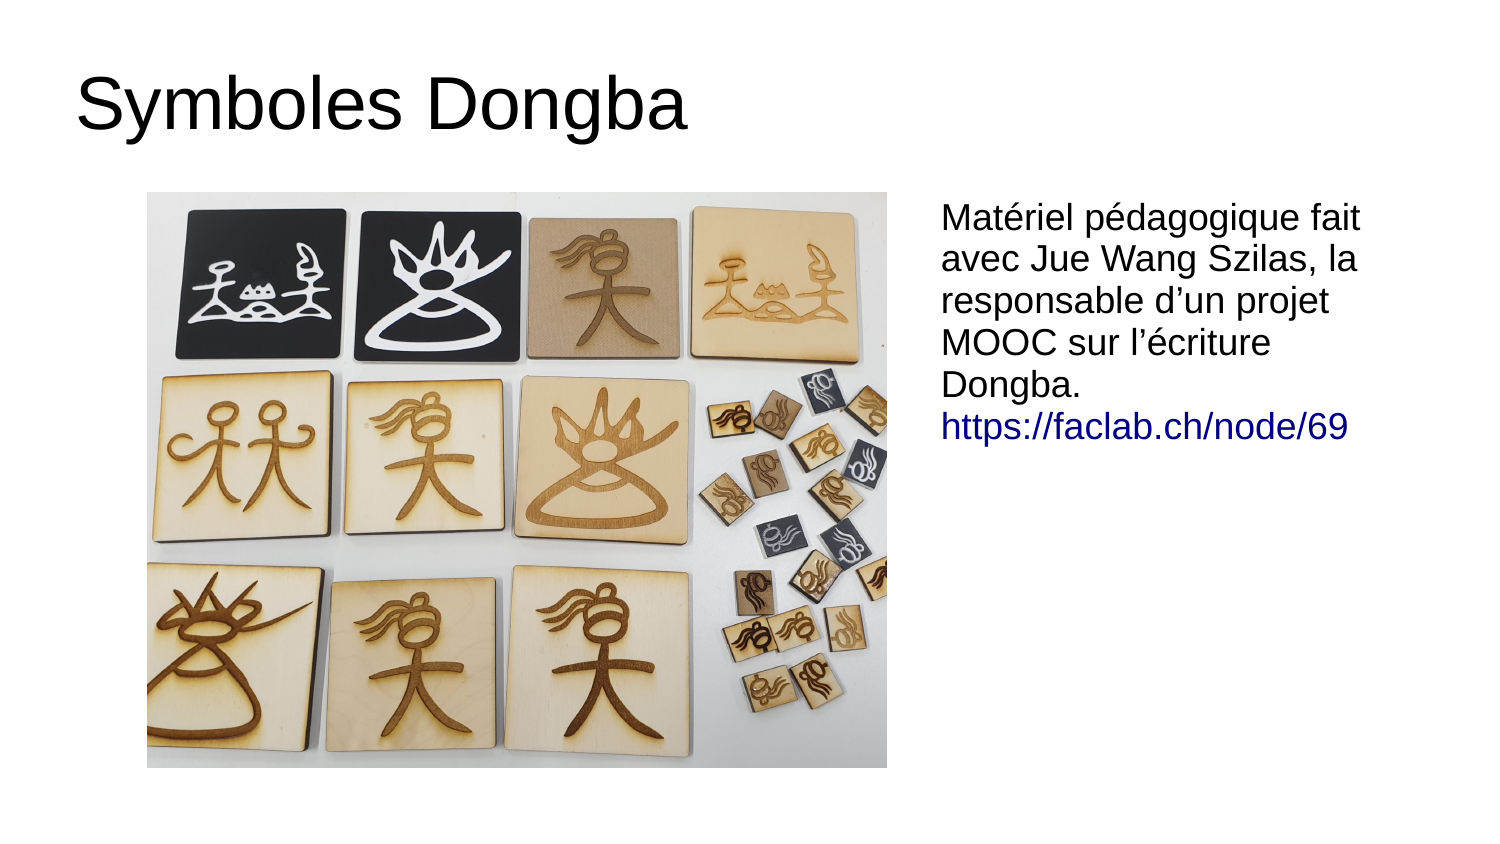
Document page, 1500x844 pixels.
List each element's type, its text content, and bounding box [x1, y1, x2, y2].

picture [147, 192, 887, 768]
title Symboles Dongba [75, 33, 1425, 175]
text_box Matériel pédagogique fait avec Jue Wang Szilas, la responsable d’un projet MOOC sur l’écriture Dongba. https://faclab.ch/node/69 [925, 188, 1388, 456]
